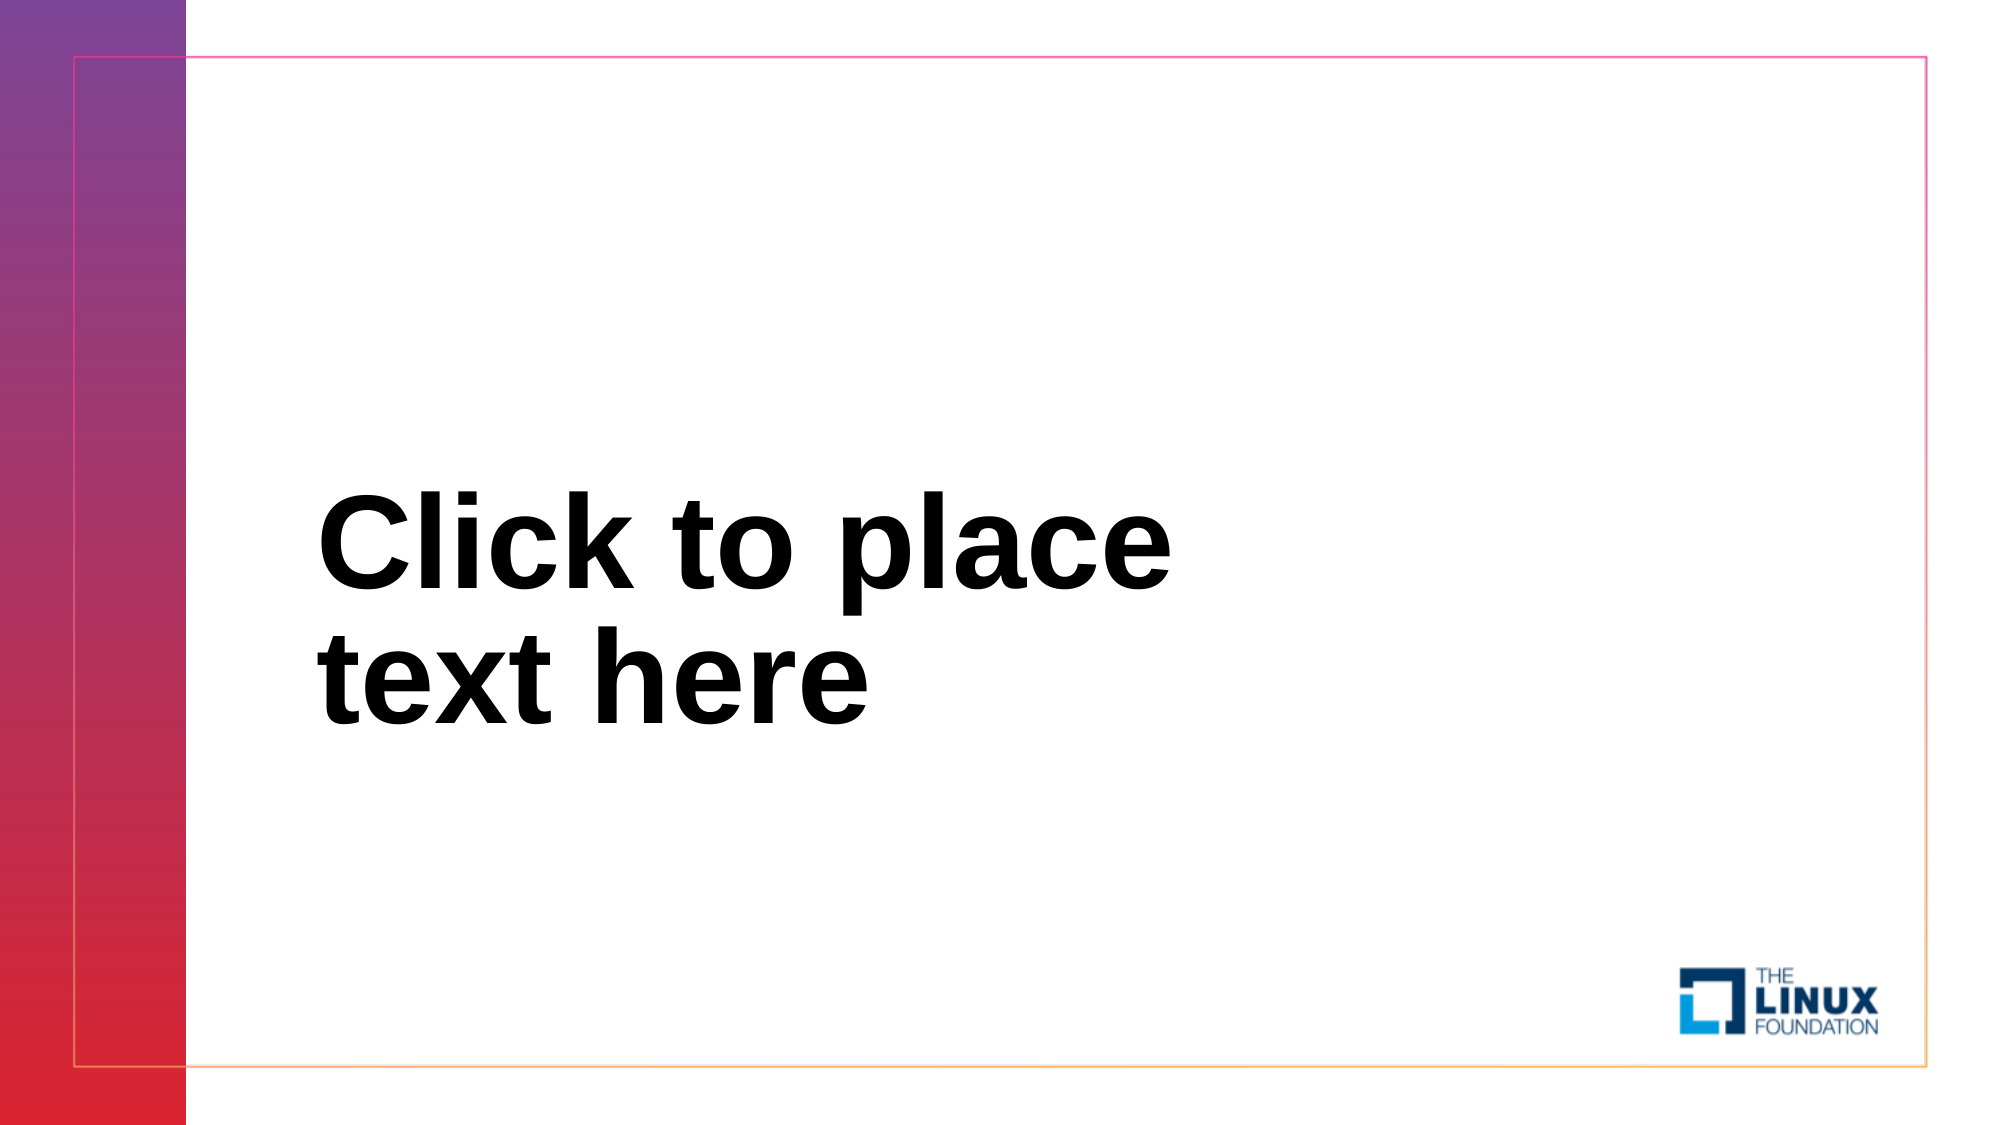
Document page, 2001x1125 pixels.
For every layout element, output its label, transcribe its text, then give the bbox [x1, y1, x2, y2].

picture [1672, 958, 1890, 1046]
list Click to place text here [257, 297, 1766, 934]
